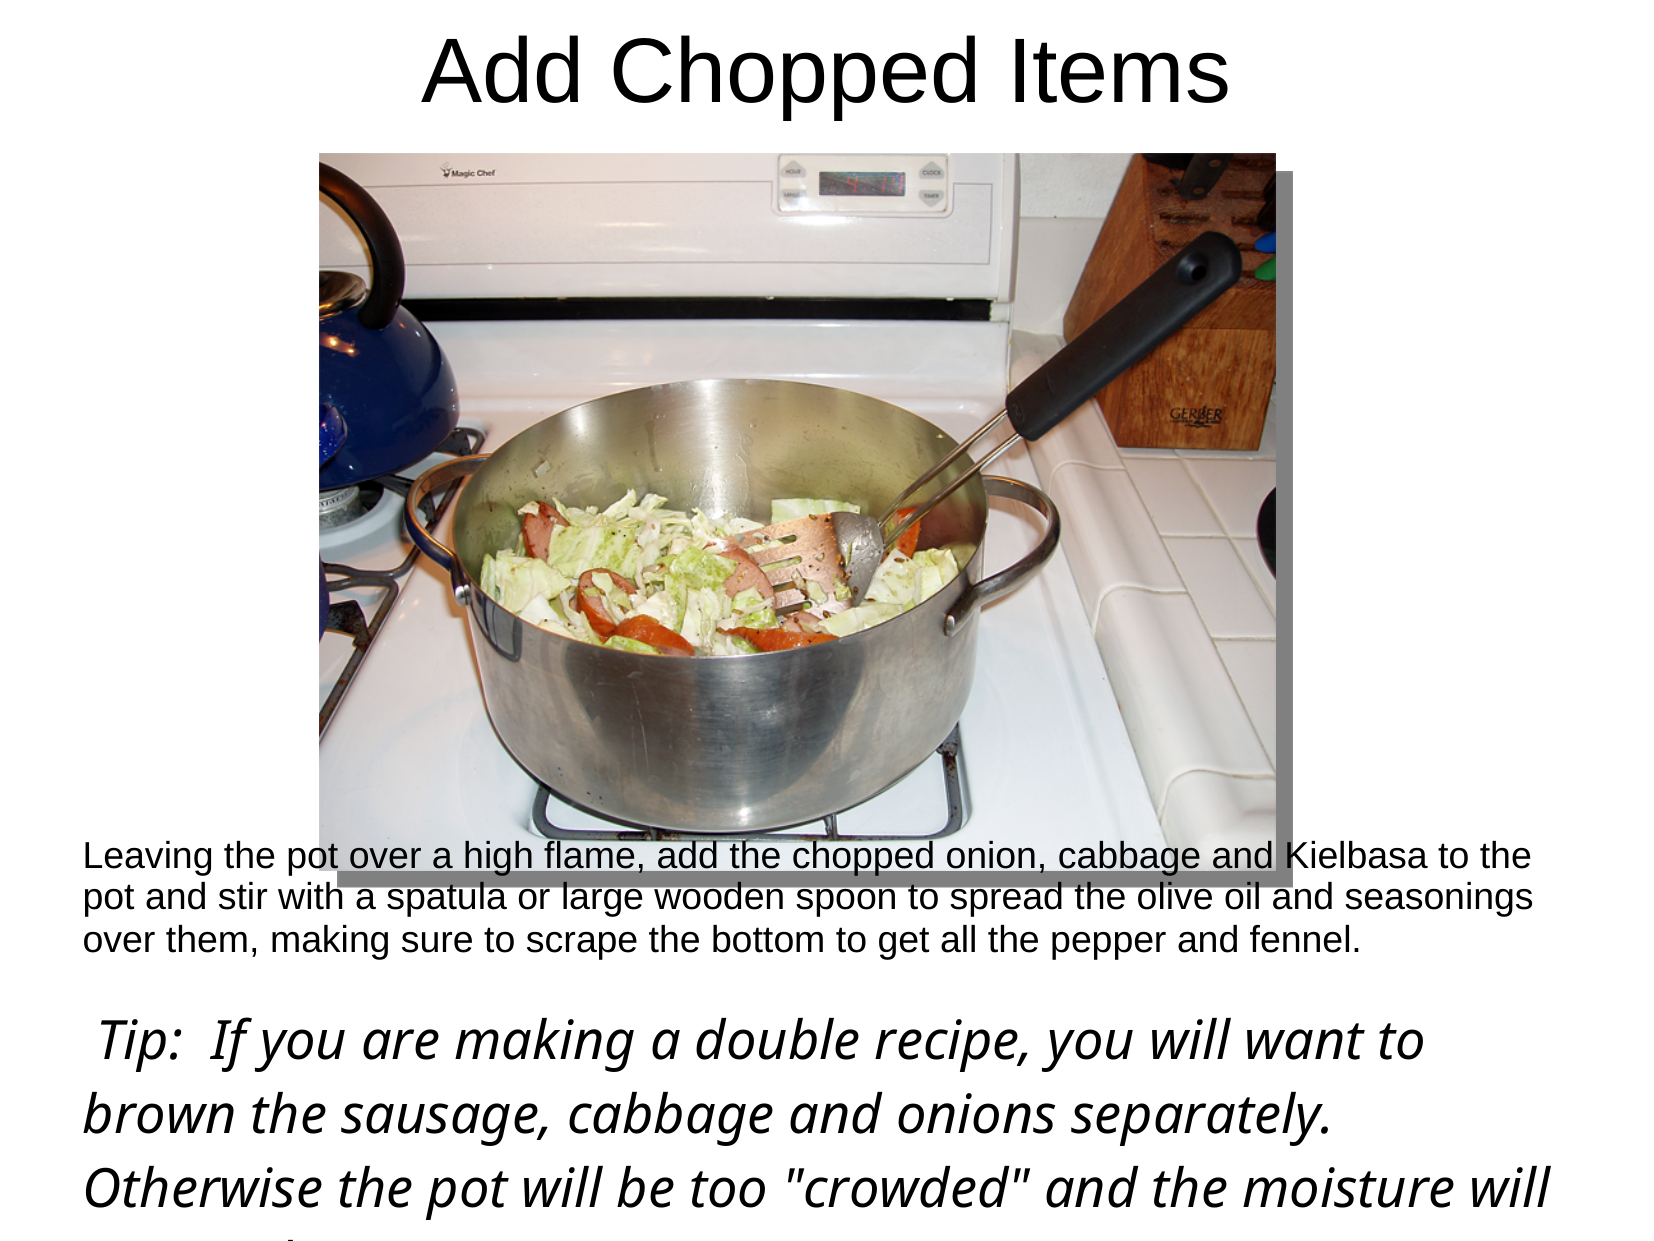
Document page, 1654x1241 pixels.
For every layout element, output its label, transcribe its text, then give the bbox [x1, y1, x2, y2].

picture [319, 153, 1276, 871]
title Add Chopped Items [82, 19, 1571, 123]
picture [1164, 850, 1174, 866]
picture [858, 850, 868, 866]
picture [878, 850, 888, 866]
picture [497, 850, 507, 866]
subtitle Leaving the pot over a high flame, add the chopped onion, cabbage and Kielbasa to the pot and stir with a spatula or large wooden spoon to spread the olive oil and seasonings over them, making sure to scrape the bottom to get all the pepper and fennel. Tip: If you are making a double recipe, you will want to brown the sausage, cabbage and onions separately. Otherwise the pot will be too "crowded" and the moisture will prevent browning. [82, 918, 1571, 1241]
picture [319, 851, 323, 866]
